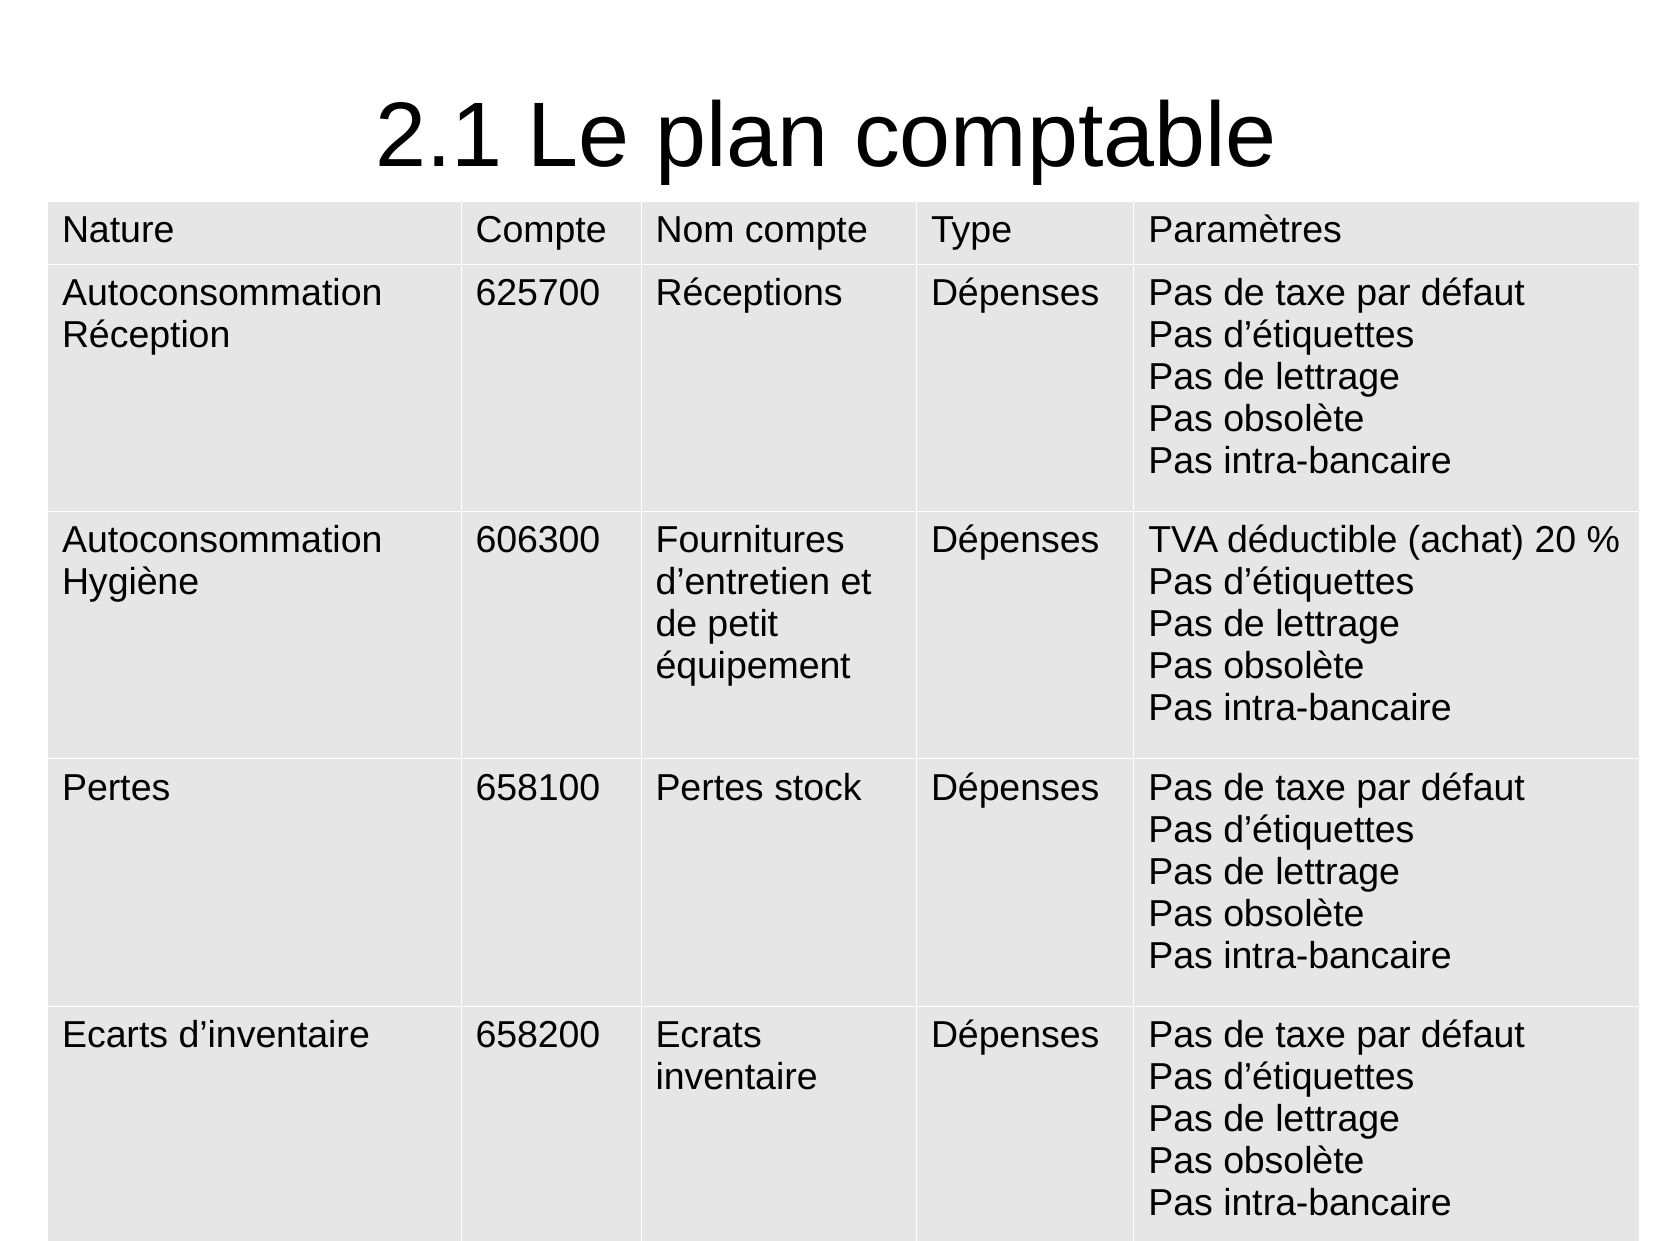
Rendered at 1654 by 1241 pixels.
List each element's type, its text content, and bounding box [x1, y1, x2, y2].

table_cell Dépenses [917, 512, 1133, 758]
table_cell Dépenses [917, 1007, 1133, 1241]
table_cell Pertes stock [642, 759, 916, 1006]
table_cell Dépenses [917, 265, 1133, 511]
table_header Nom compte [642, 202, 916, 264]
table_cell Autoconsommation Réception [48, 265, 461, 511]
table_header Type [917, 202, 1133, 264]
table_cell Pas de taxe par défaut Pas d’étiquettes Pas de lettrage Pas obsolète Pas intra-bancaire [1134, 265, 1639, 511]
table_header Nature [48, 202, 461, 264]
table_cell 658200 [462, 1007, 641, 1241]
title 2.1 Le plan comptable [82, 31, 1571, 201]
table_cell Réceptions [642, 265, 916, 511]
table_cell Pas de taxe par défaut Pas d’étiquettes Pas de lettrage Pas obsolète Pas intra-bancaire [1134, 1007, 1639, 1241]
table_cell Dépenses [917, 759, 1133, 1006]
table_cell 606300 [462, 512, 641, 758]
table_cell Pas de taxe par défaut Pas d’étiquettes Pas de lettrage Pas obsolète Pas intra-bancaire [1134, 759, 1639, 1006]
table_cell TVA déductible (achat) 20 % Pas d’étiquettes Pas de lettrage Pas obsolète Pas intra-bancaire [1134, 512, 1639, 758]
table_cell Autoconsommation Hygiène [48, 512, 461, 758]
table_header Paramètres [1134, 202, 1639, 264]
table_cell Ecrats inventaire [642, 1007, 916, 1241]
table_cell 658100 [462, 759, 641, 1006]
table_cell 625700 [462, 265, 641, 511]
table_header Compte [462, 202, 641, 264]
table_cell Ecarts d’inventaire [48, 1007, 461, 1241]
table_cell Fournitures d’entretien et de petit équipement [642, 512, 916, 758]
table_cell Pertes [48, 759, 461, 1006]
